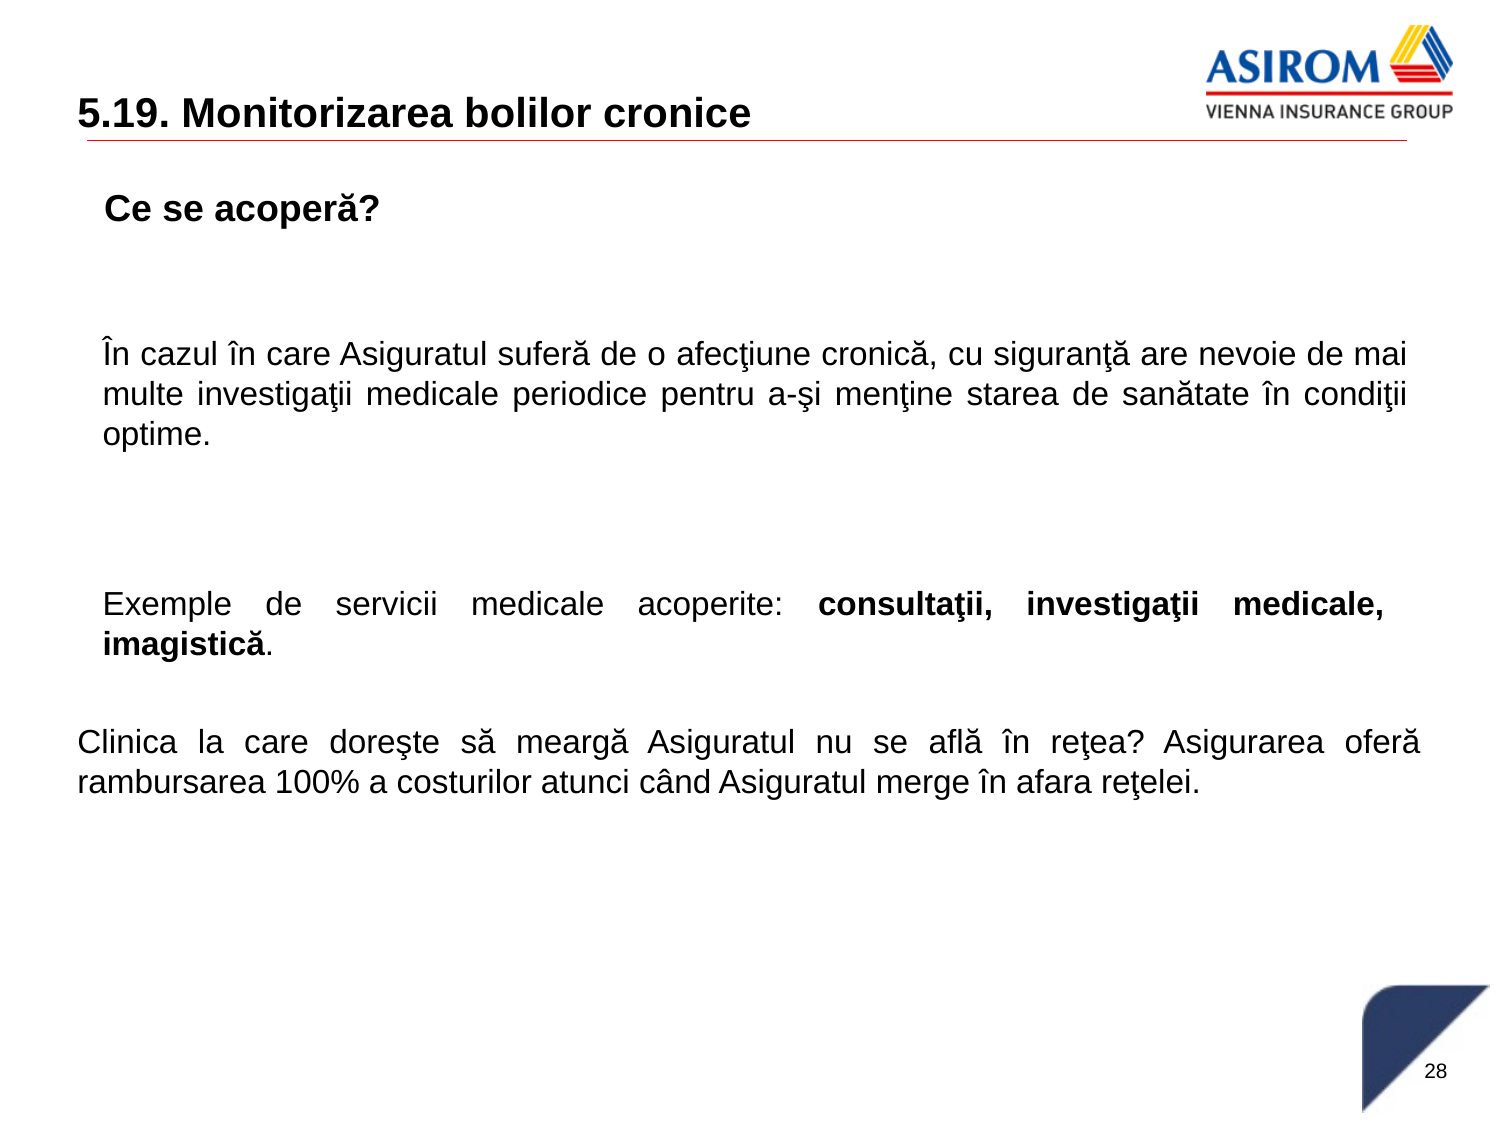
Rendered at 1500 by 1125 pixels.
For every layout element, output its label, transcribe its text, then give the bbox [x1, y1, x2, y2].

text_box 5.19. Monitorizarea bolilor cronice [62, 88, 1150, 144]
text_box Exemple de servicii medicale acoperite: consultaţii, investigaţii medicale, imagistică. [87, 574, 1400, 663]
picture [1206, 12, 1453, 134]
picture [1362, 984, 1490, 1113]
text_box Clinica la care doreşte să meargă Asiguratul nu se află în reţea? Asigurarea oferă rambursarea 100% a costurilor atunci când Asiguratul merge în afara reţelei. [62, 712, 1438, 900]
text_box Ce se acoperă? [89, 176, 396, 237]
text_box În cazul în care Asiguratul suferă de o afecţiune cronică, cu siguranţă are nevoie de mai multe investigaţii medicale periodice pentru a-şi menţine starea de sanătate în condiţii optime. [87, 324, 1425, 450]
